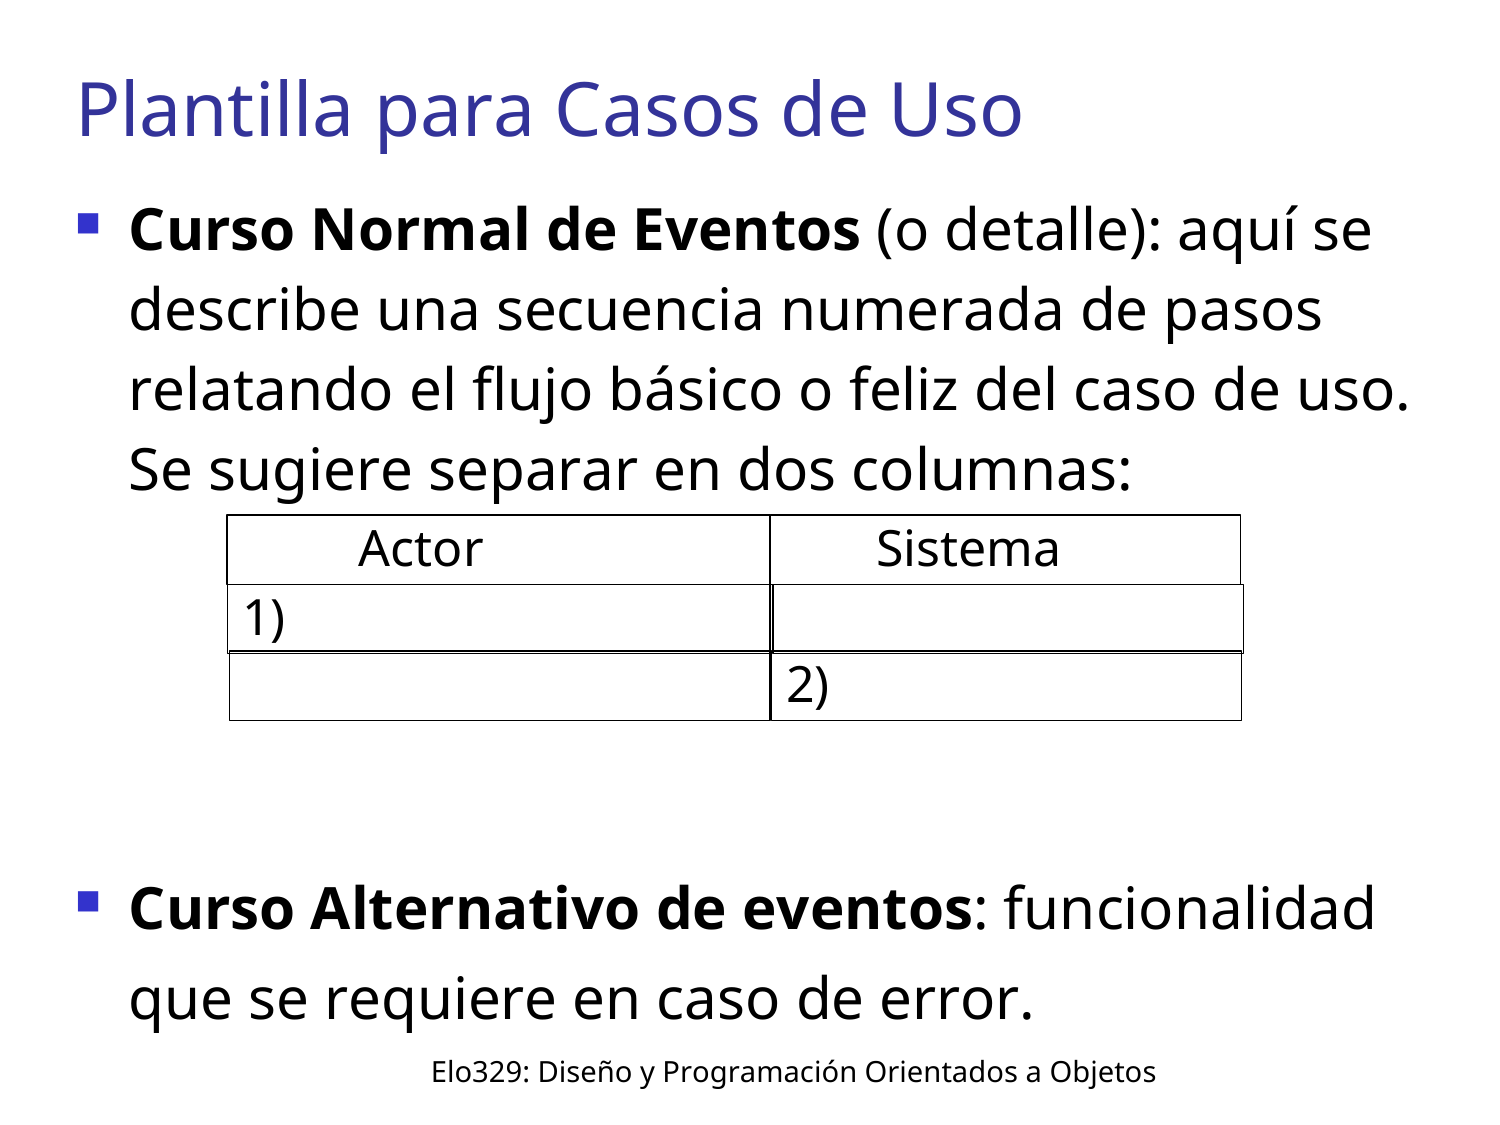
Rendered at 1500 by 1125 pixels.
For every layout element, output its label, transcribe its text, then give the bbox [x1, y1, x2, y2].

text_box 2) [771, 651, 1242, 721]
text_box 1) [227, 584, 770, 654]
text_box Actor [227, 515, 770, 584]
list Curso Normal de Eventos (o detalle): aquí se describe una secuencia numerada de pasos relatando el flujo básico o feliz del caso de uso. Se sugiere separar en dos columnas: Curso Alternativo de eventos: funcionalidad que se requiere en caso de error. [75, 187, 1446, 1051]
text_box Sistema [770, 515, 1241, 585]
title Plantilla para Casos de Uso [75, 25, 1449, 188]
